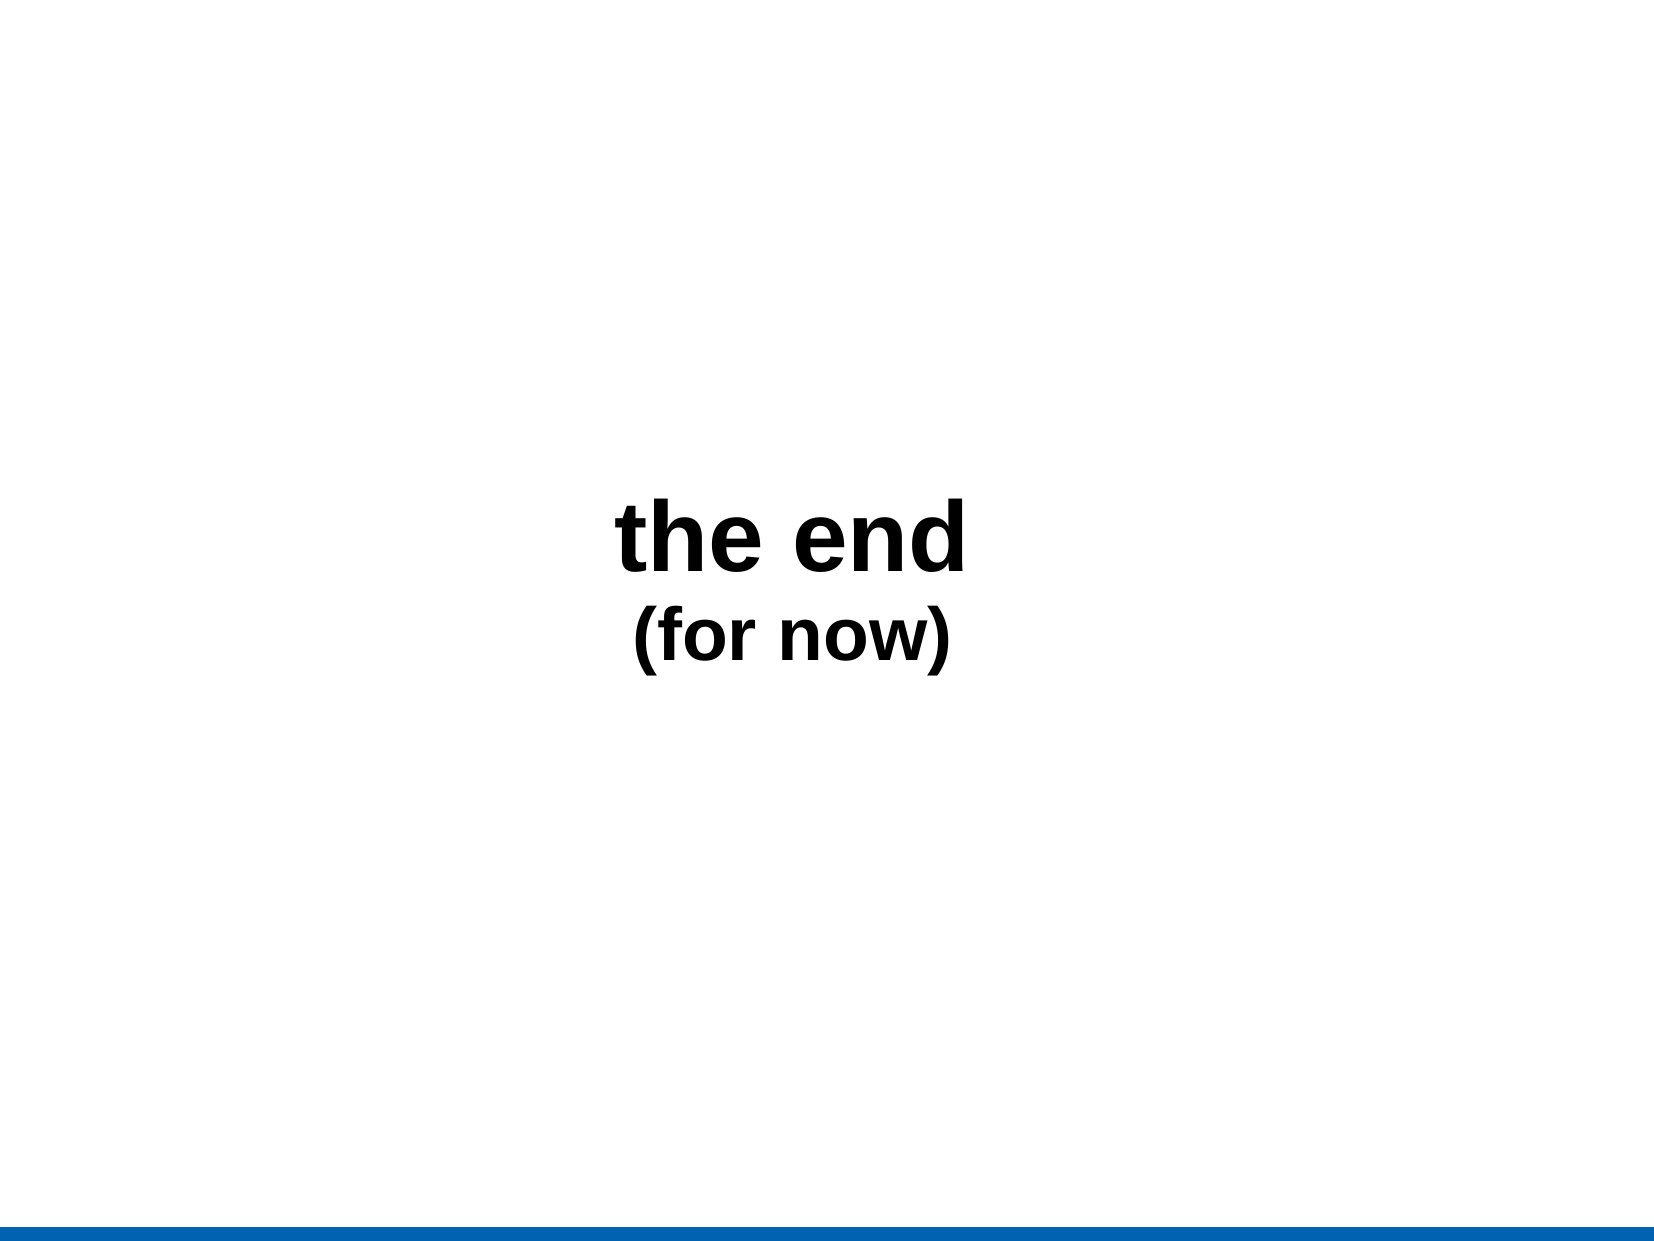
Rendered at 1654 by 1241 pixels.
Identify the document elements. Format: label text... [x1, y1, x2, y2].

text_box the end (for now) [600, 473, 986, 684]
